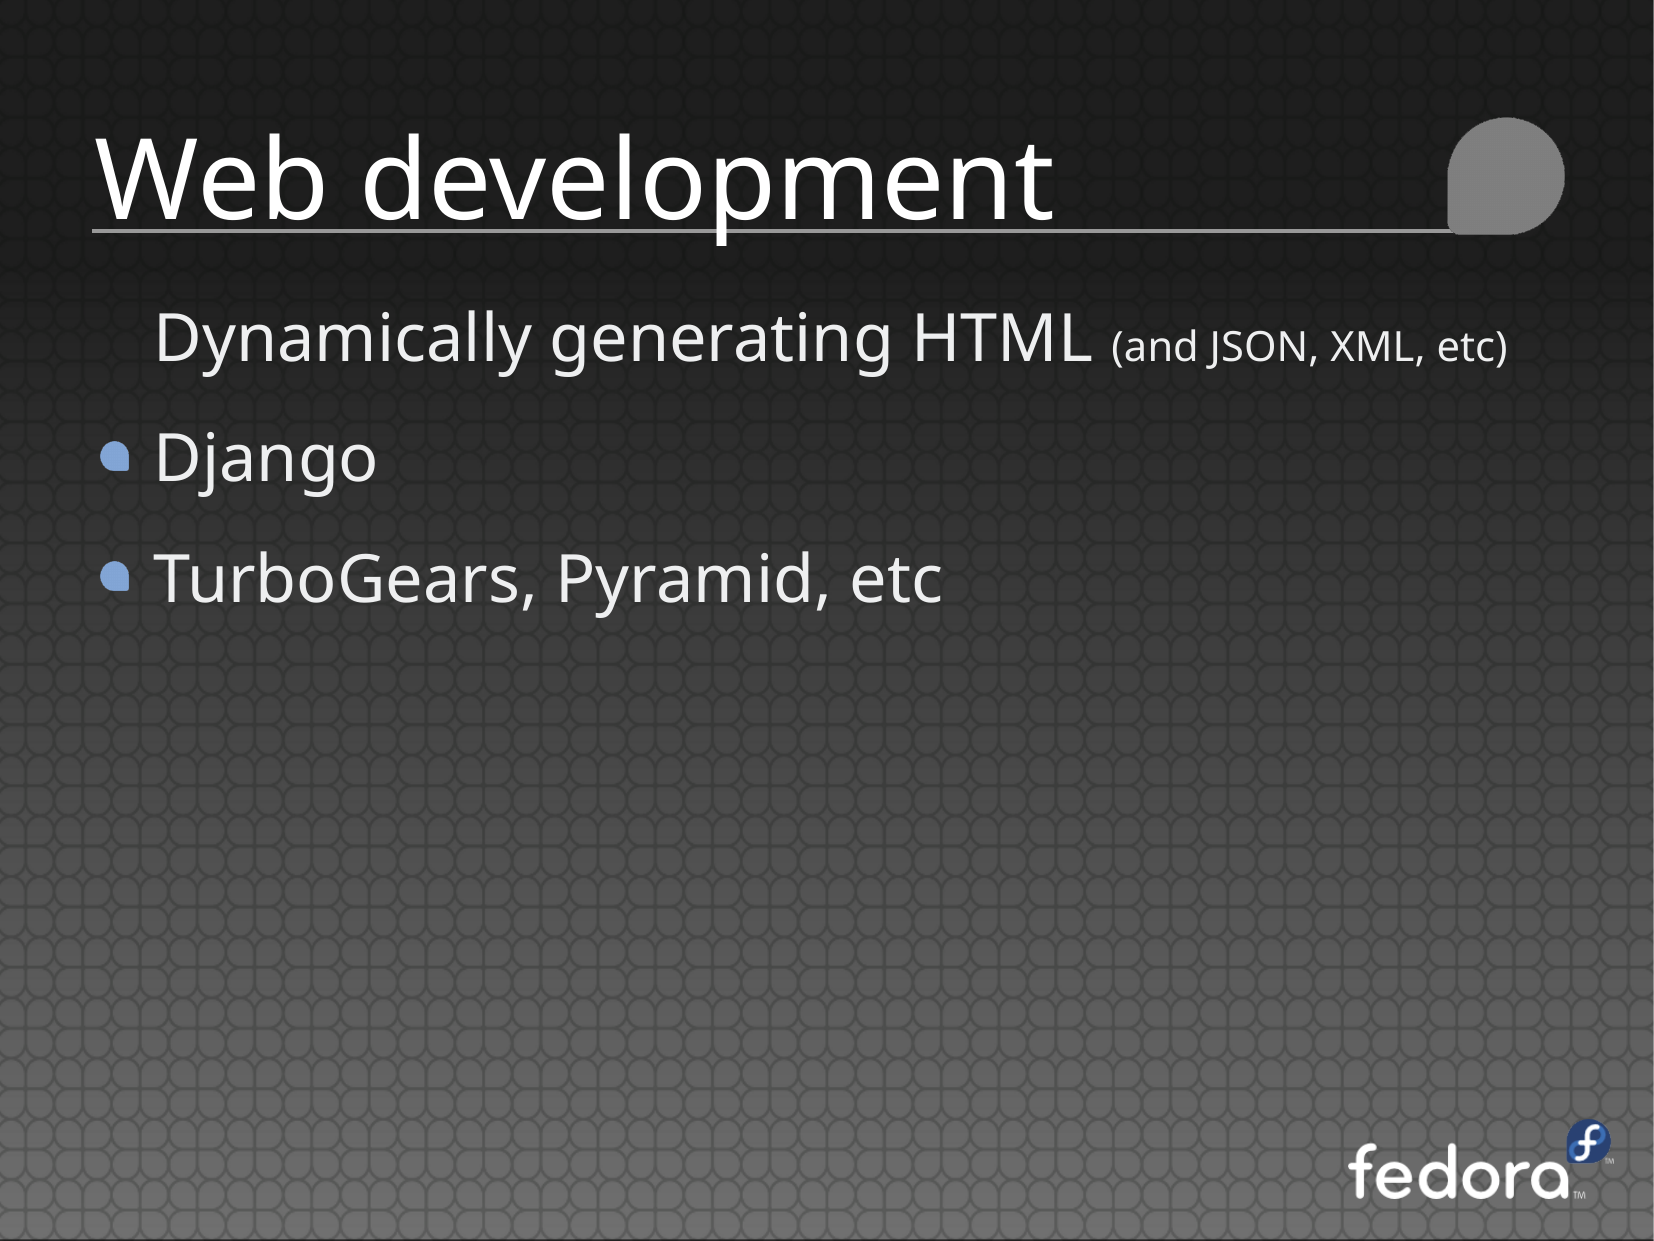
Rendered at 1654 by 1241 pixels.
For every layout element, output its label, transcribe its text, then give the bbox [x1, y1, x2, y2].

list Dynamically generating HTML (and JSON, XML, etc) Django TurboGears, Pyramid, etc [82, 290, 1571, 1094]
picture [0, 0, 1654, 1241]
title Web development [94, 100, 1426, 251]
